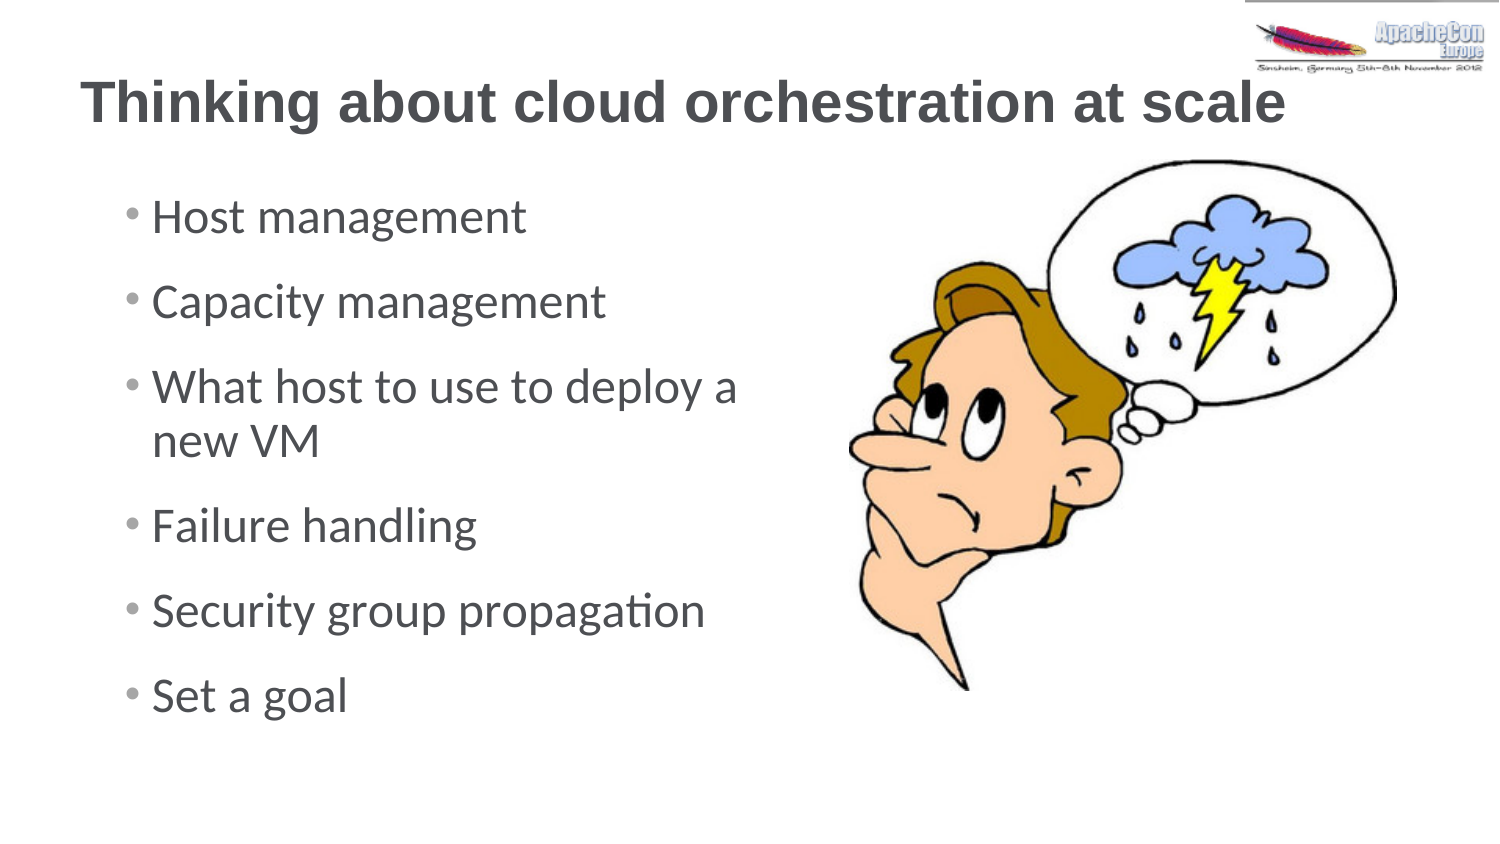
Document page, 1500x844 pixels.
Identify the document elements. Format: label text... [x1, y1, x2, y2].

picture [849, 159, 1397, 691]
title Thinking about cloud orchestration at scale [65, 47, 1438, 153]
text_box Host management Capacity management What host to use to deploy a new VM Failure handling Security group propagation Set a goal [112, 184, 801, 730]
picture [1245, 0, 1499, 90]
